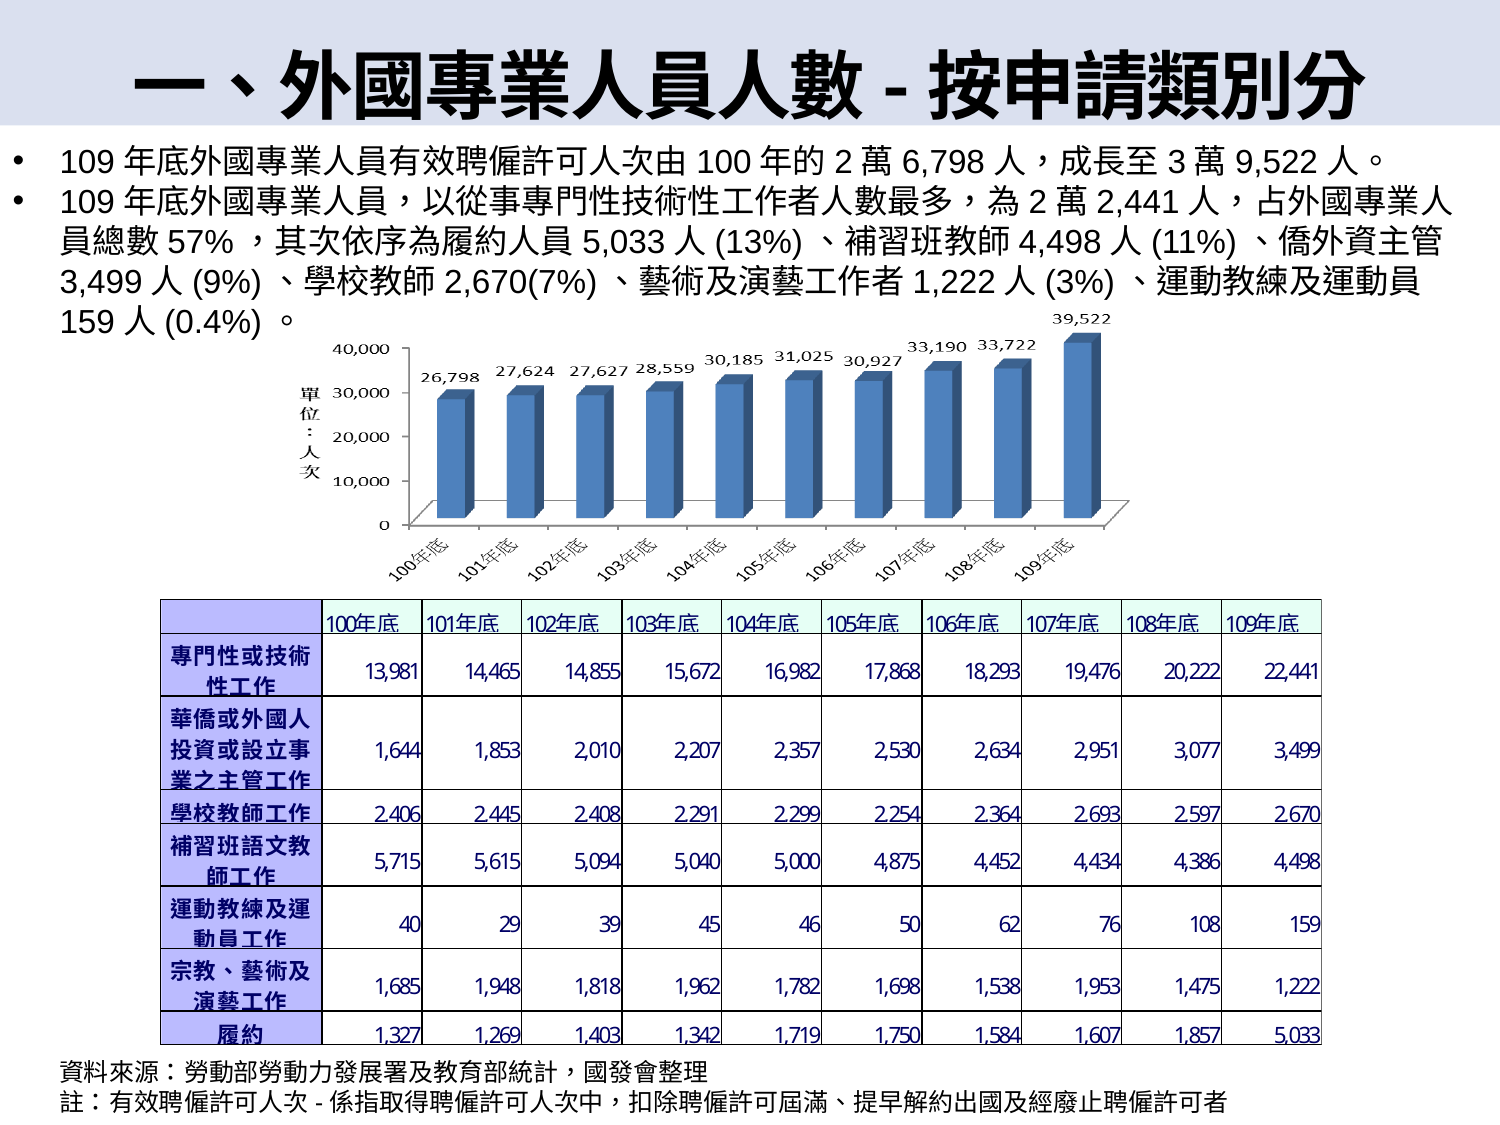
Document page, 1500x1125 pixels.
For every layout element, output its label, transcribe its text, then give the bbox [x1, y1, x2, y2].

text_box 資料來源：勞動部勞動力發展署及教育部統計，國發會整理 註：有效聘僱許可人次-係指取得聘僱許可人次中，扣除聘僱許可屆滿、提早解約出國及經廢止聘僱許可者 [44, 1049, 1439, 1124]
text_box 109年底外國專業人員有效聘僱許可人次由100年的2萬6,798人，成長至3萬9,522人。 109年底外國專業人員，以從事專門性技術性工作者人數最多，為2萬2,441人，占外國專業人員總數57%，其次依序為履約人員5,033人(13%)、補習班教師4,498人(11%)、僑外資主管3,499人(9%)、學校教師2,670(7%)、藝術及演藝工作者1,222人(3%)、運動教練及運動員159人(0.4%)。 [0, 132, 1480, 348]
picture [160, 599, 1323, 1046]
picture [218, 301, 1206, 597]
title 一、外國專業人員人數-按申請類別分 [75, 2, 1425, 132]
